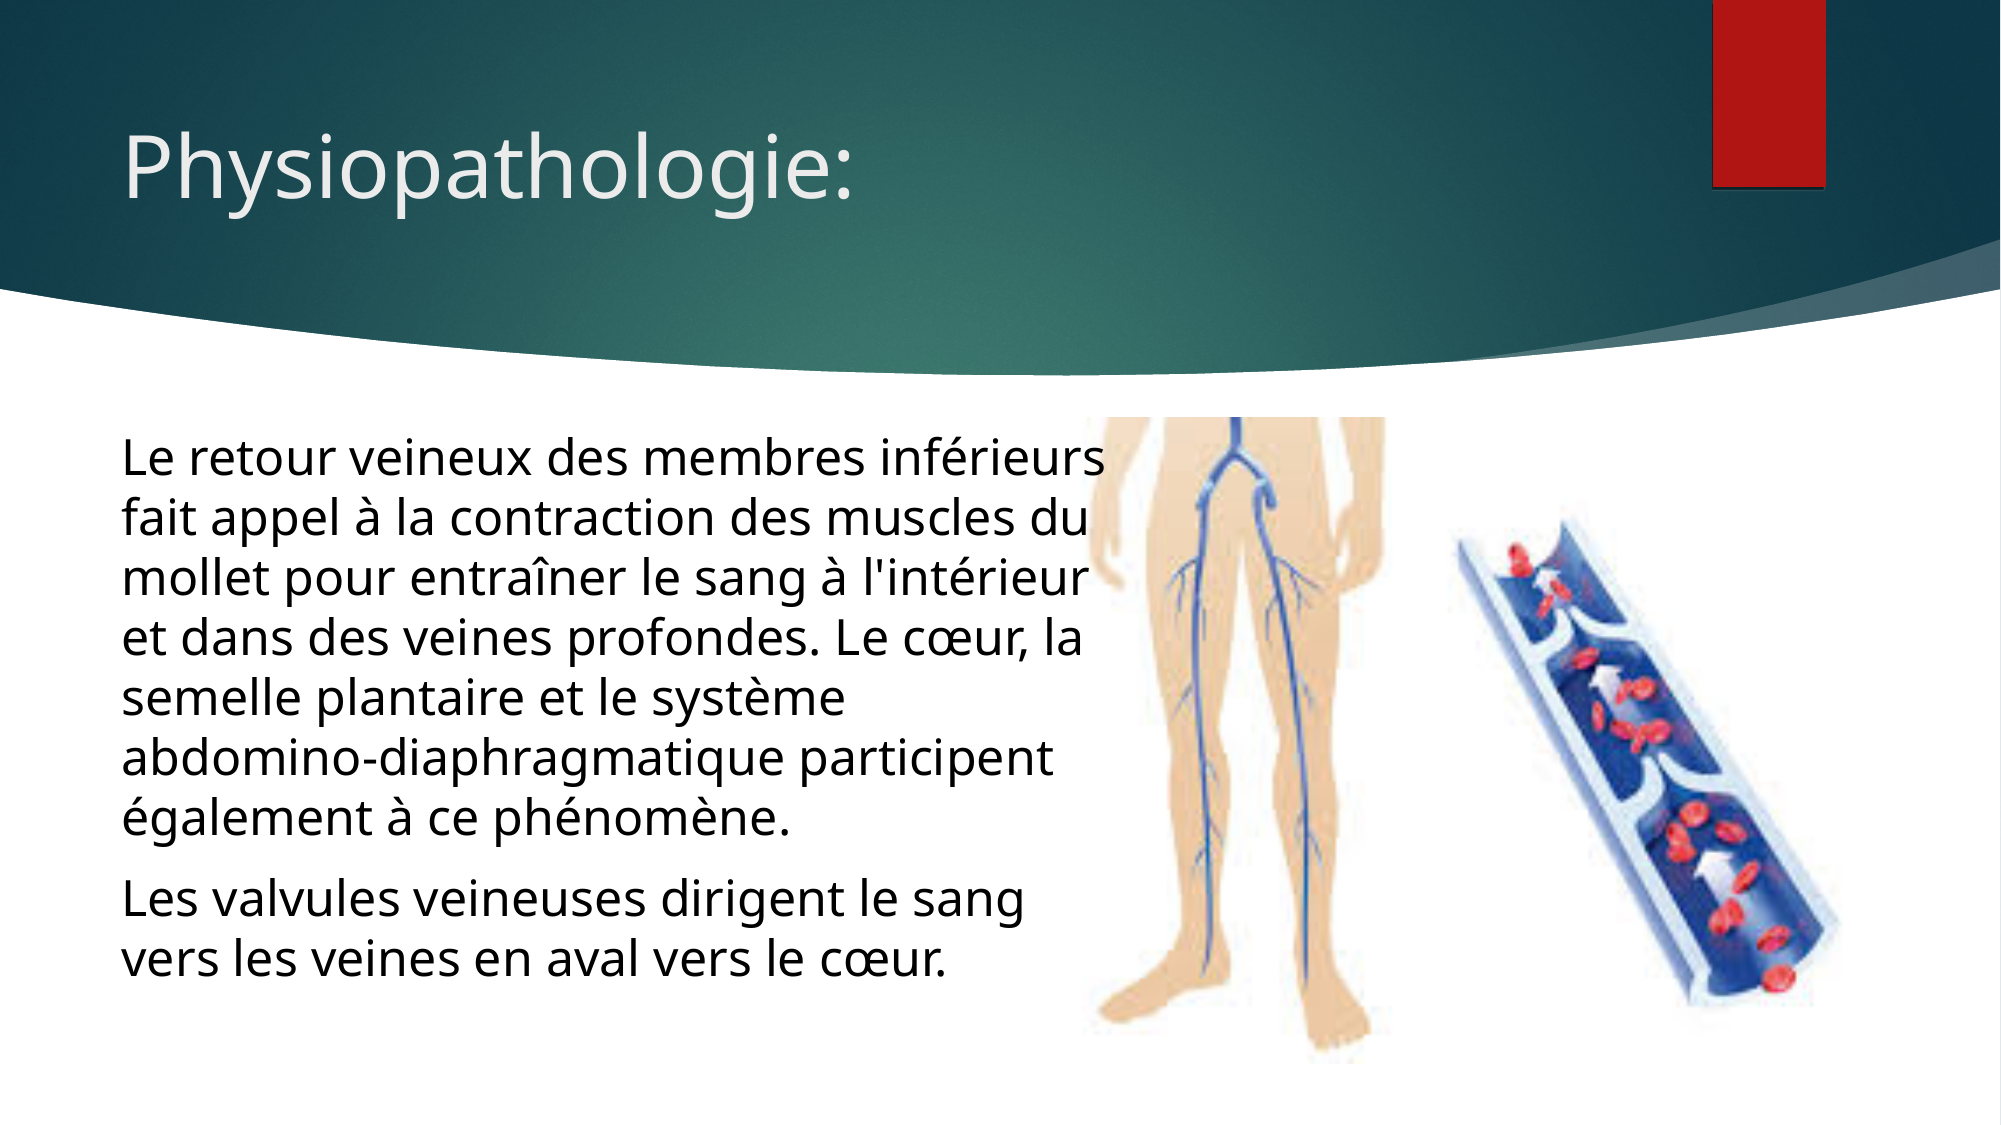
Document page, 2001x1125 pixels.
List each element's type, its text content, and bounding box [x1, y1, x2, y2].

title Physiopathologie: [106, 103, 1625, 271]
picture [1000, 417, 1962, 1064]
list Le retour veineux des membres inférieurs fait appel à la contraction des muscles du mollet pour entraîner le sang à l'intérieur et dans des veines profondes. Le cœur, la semelle plantaire et le système abdomino-diaphragmatique participent également à ce phénomène. Les valvules veineuses dirigent le sang vers les veines en aval vers le cœur. [106, 418, 1131, 1019]
text_box [0, 0, 2000, 1125]
